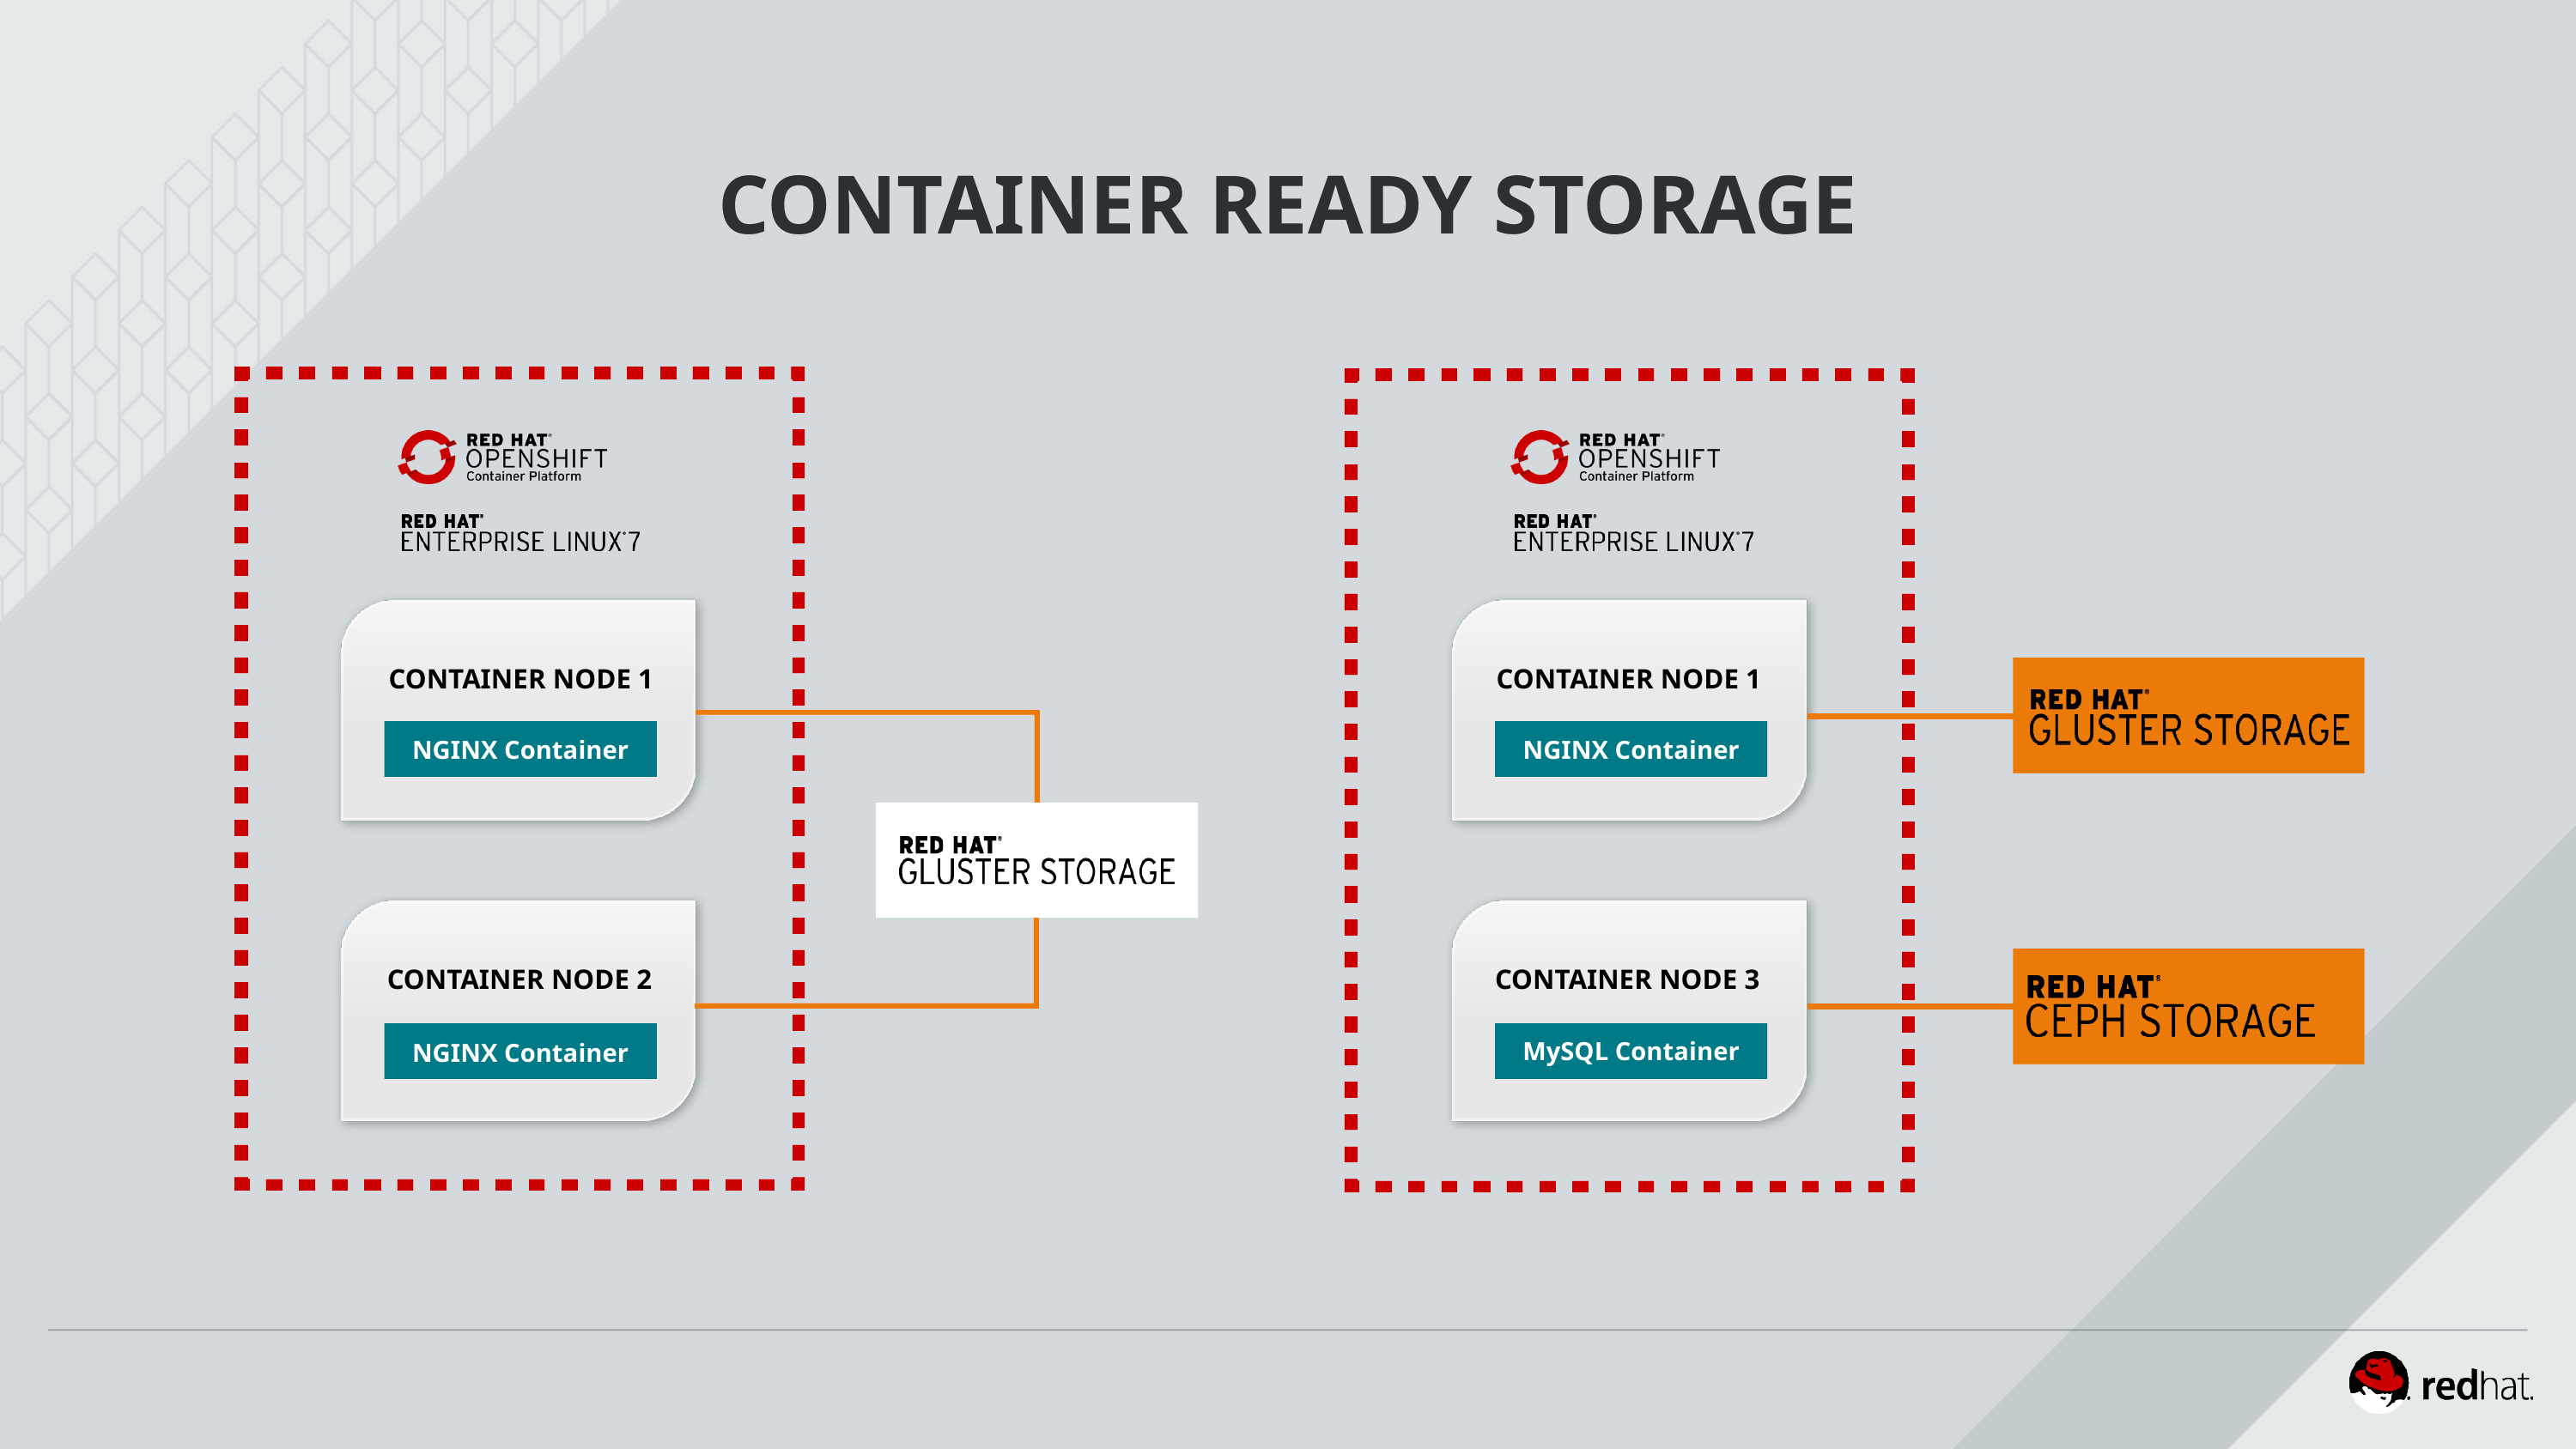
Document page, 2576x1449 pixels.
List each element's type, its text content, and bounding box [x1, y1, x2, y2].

text_box NGINX Container [384, 1024, 657, 1080]
text_box CONTAINER NODE 1 [1482, 649, 1776, 705]
picture [0, 0, 2576, 1449]
text_box CONTAINER READY STORAGE [95, 140, 2481, 272]
text_box CONTAINER NODE 2 [374, 949, 666, 1005]
text_box MySQL Container [1495, 1022, 1768, 1078]
text_box [876, 802, 1199, 919]
text_box CONTAINER NODE 3 [1481, 949, 1774, 1005]
text_box NGINX Container [1495, 721, 1768, 777]
text_box NGINX Container [384, 721, 657, 777]
text_box CONTAINER NODE 1 [374, 649, 668, 705]
